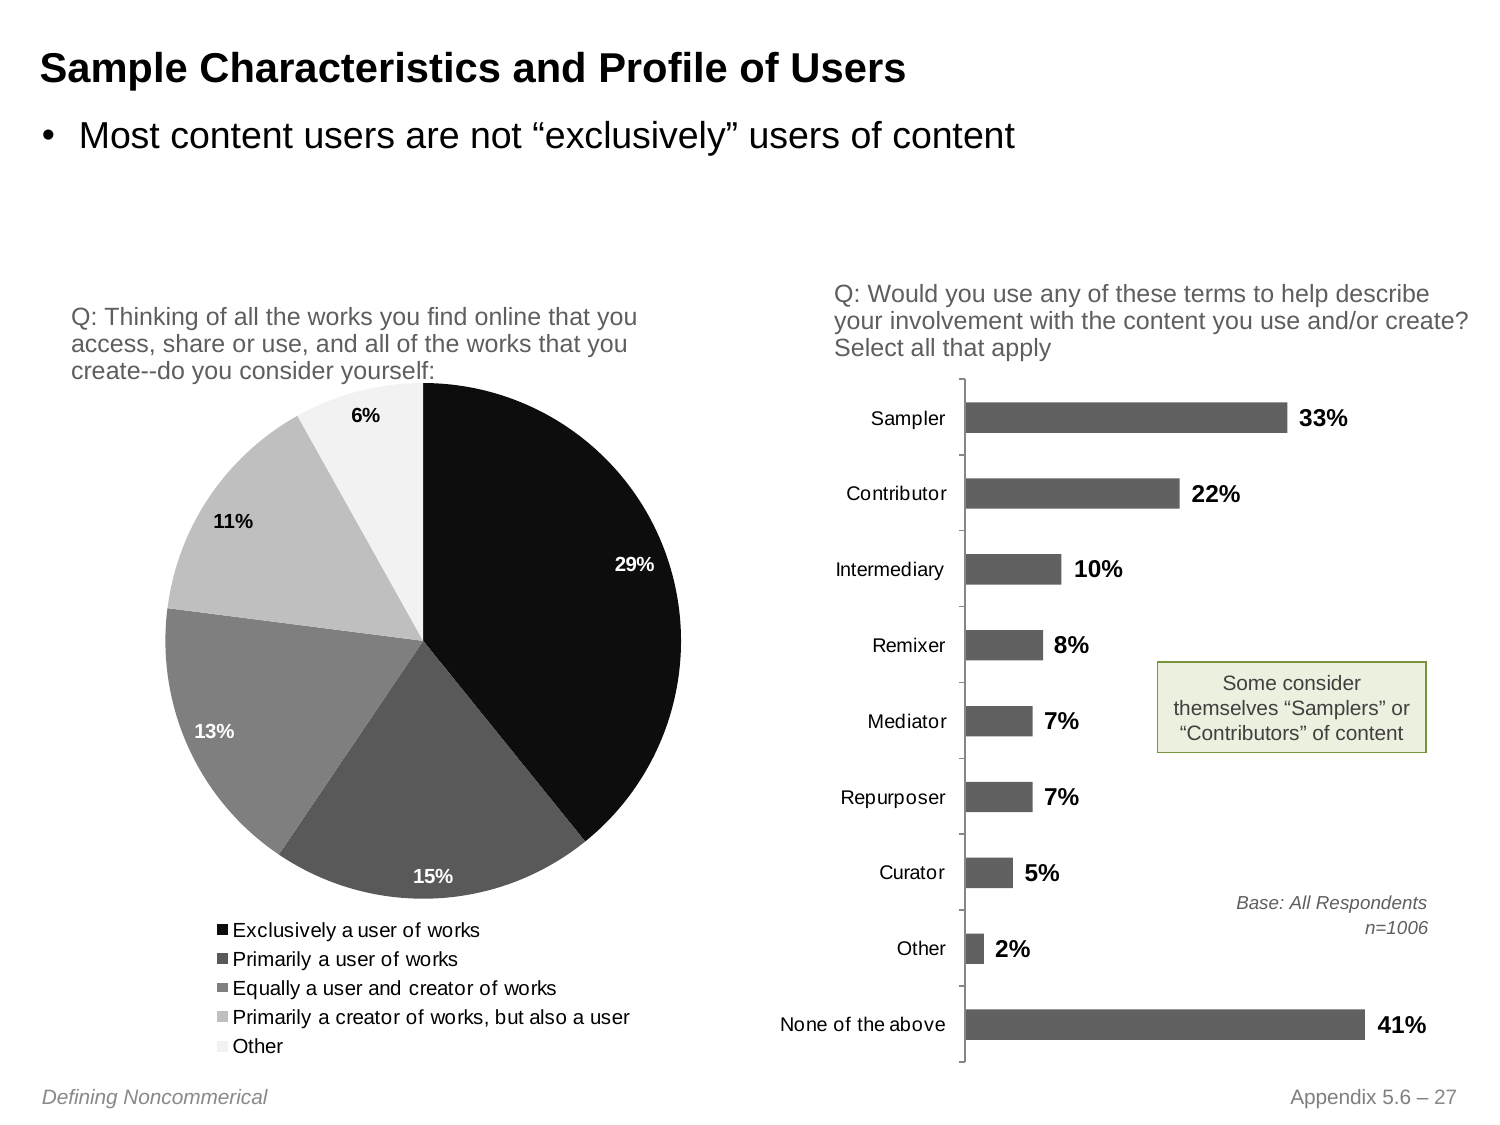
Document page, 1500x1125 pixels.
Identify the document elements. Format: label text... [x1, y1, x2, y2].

text_box Sample Characteristics and Profile of Users [24, 27, 1288, 110]
text_box Defining Noncommerical [27, 1066, 503, 1125]
text_box Most content users are not “exclusively” users of content [27, 103, 1382, 165]
text_box Appendix 5.6 – <number> [1121, 1066, 1472, 1125]
text_box n=1006 [1129, 908, 1444, 947]
text_box Q: Thinking of all the works you find online that you access, share or use, and all of the works that you create--do you consider yourself: [56, 292, 737, 361]
text_box Base: All Respondents [983, 883, 1442, 922]
text_box Some consider themselves “Samplers” or “Contributors” of content [1157, 662, 1427, 753]
picture [54, 361, 1453, 1079]
text_box Q: Would you use any of these terms to help describe your involvement with the content you use and/or create? Select all that apply [819, 269, 1500, 375]
